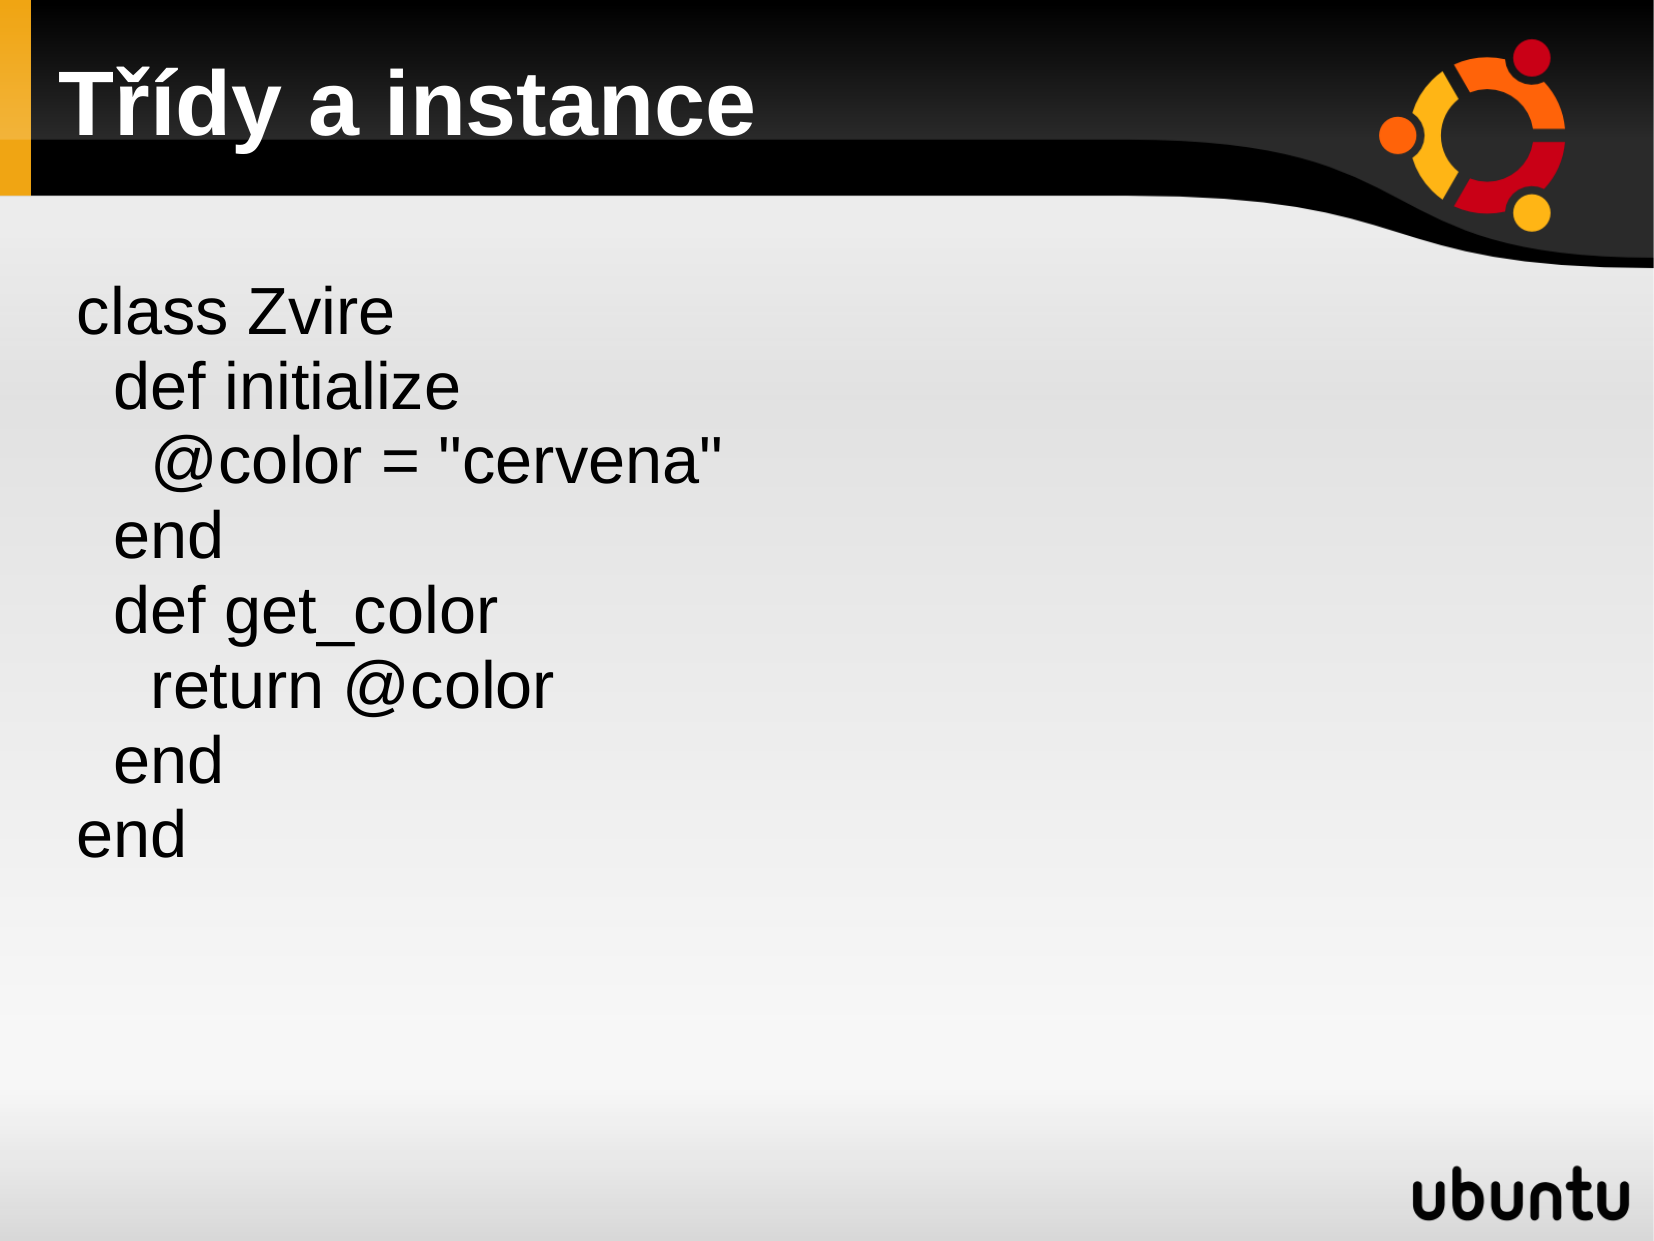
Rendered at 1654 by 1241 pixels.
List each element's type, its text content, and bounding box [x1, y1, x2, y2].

list class Zvire def initialize @color = "cervena" end def get_color return @color end end [59, 274, 1548, 1093]
picture [0, 0, 1654, 1241]
title Třídy a instance [59, 0, 1565, 208]
